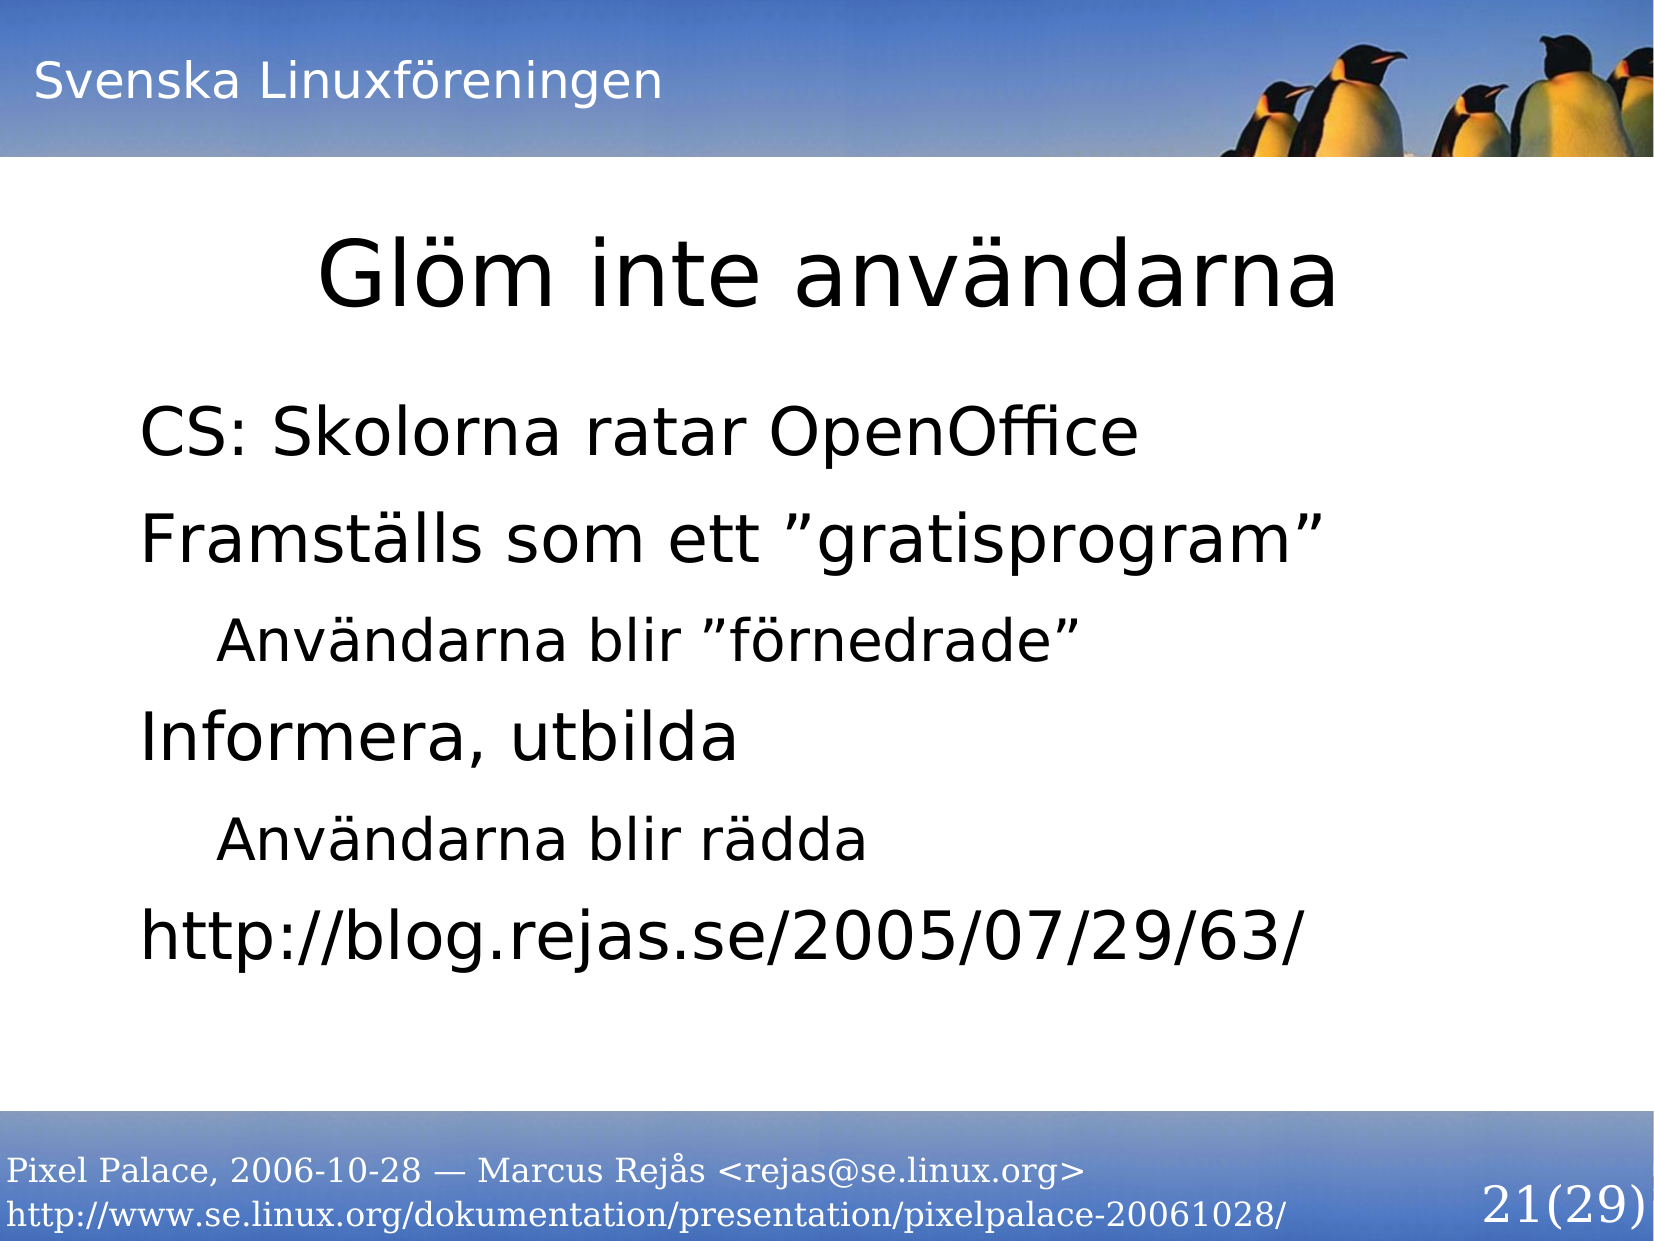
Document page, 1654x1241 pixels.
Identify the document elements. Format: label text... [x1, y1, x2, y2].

picture [0, 0, 1654, 157]
title Glöm inte användarna [123, 160, 1537, 389]
list CS: Skolorna ratar OpenOffice Framställs som ett ”gratisprogram” Användarna blir ”förnedrade” Informera, utbilda Användarna blir rädda http://blog.rejas.se/2005/07/29/63/ [121, 392, 1534, 1092]
picture [0, 1111, 1654, 1241]
